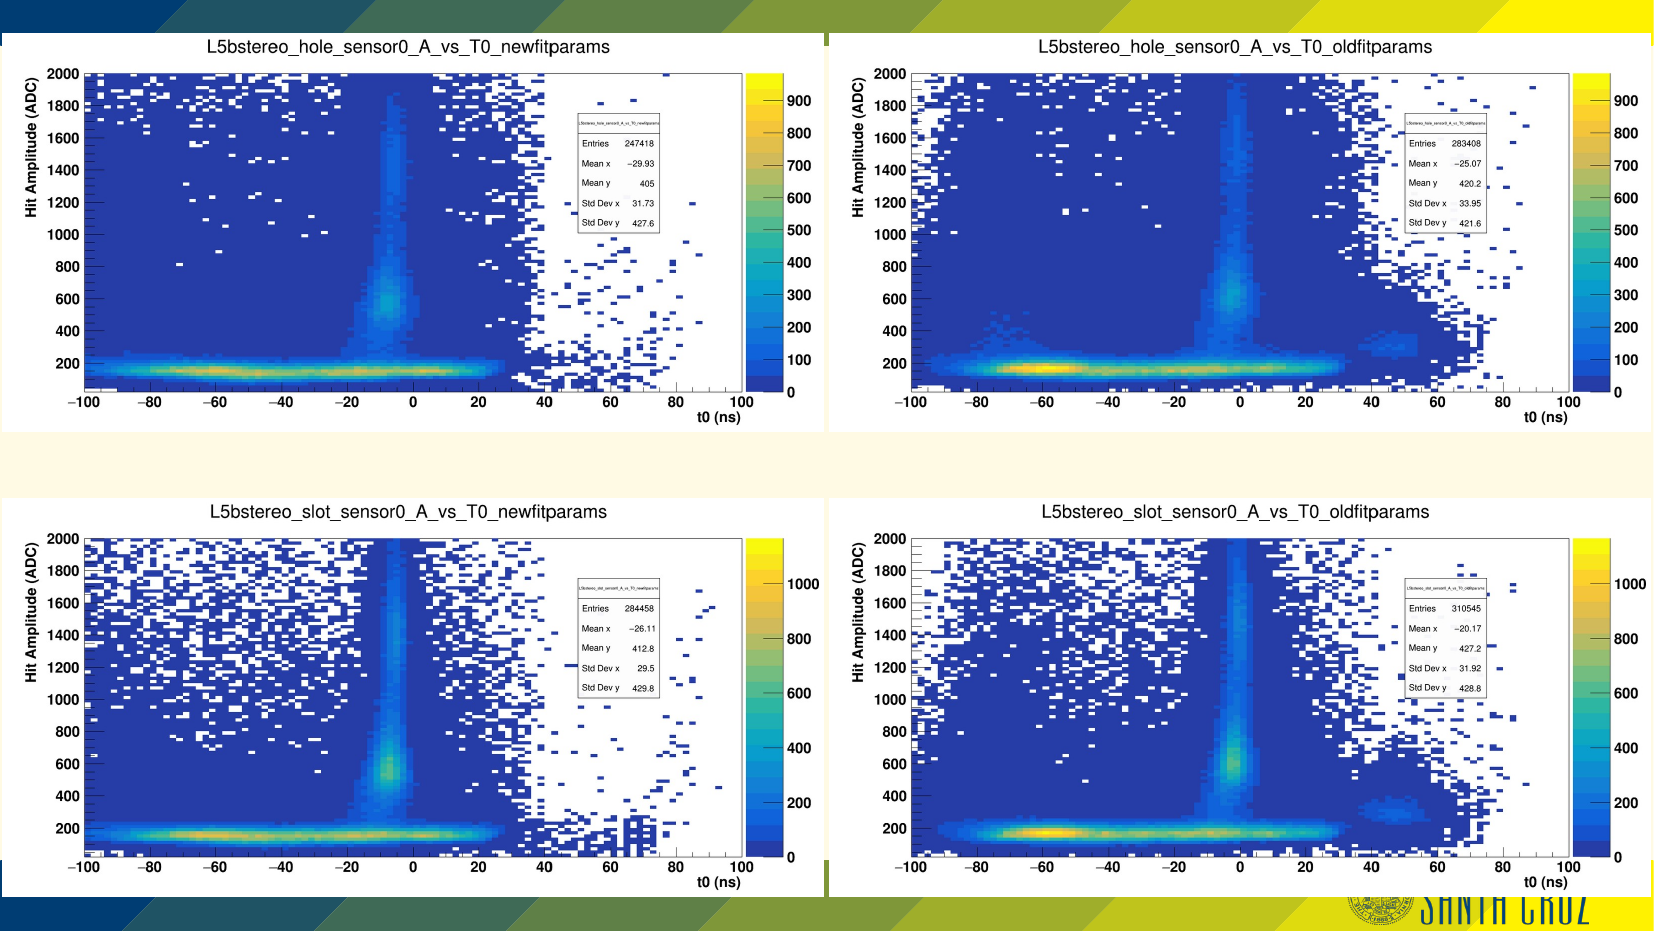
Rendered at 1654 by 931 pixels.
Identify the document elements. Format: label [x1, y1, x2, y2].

picture [829, 33, 1651, 432]
picture [2, 33, 824, 432]
picture [2, 498, 824, 897]
picture [829, 498, 1651, 925]
